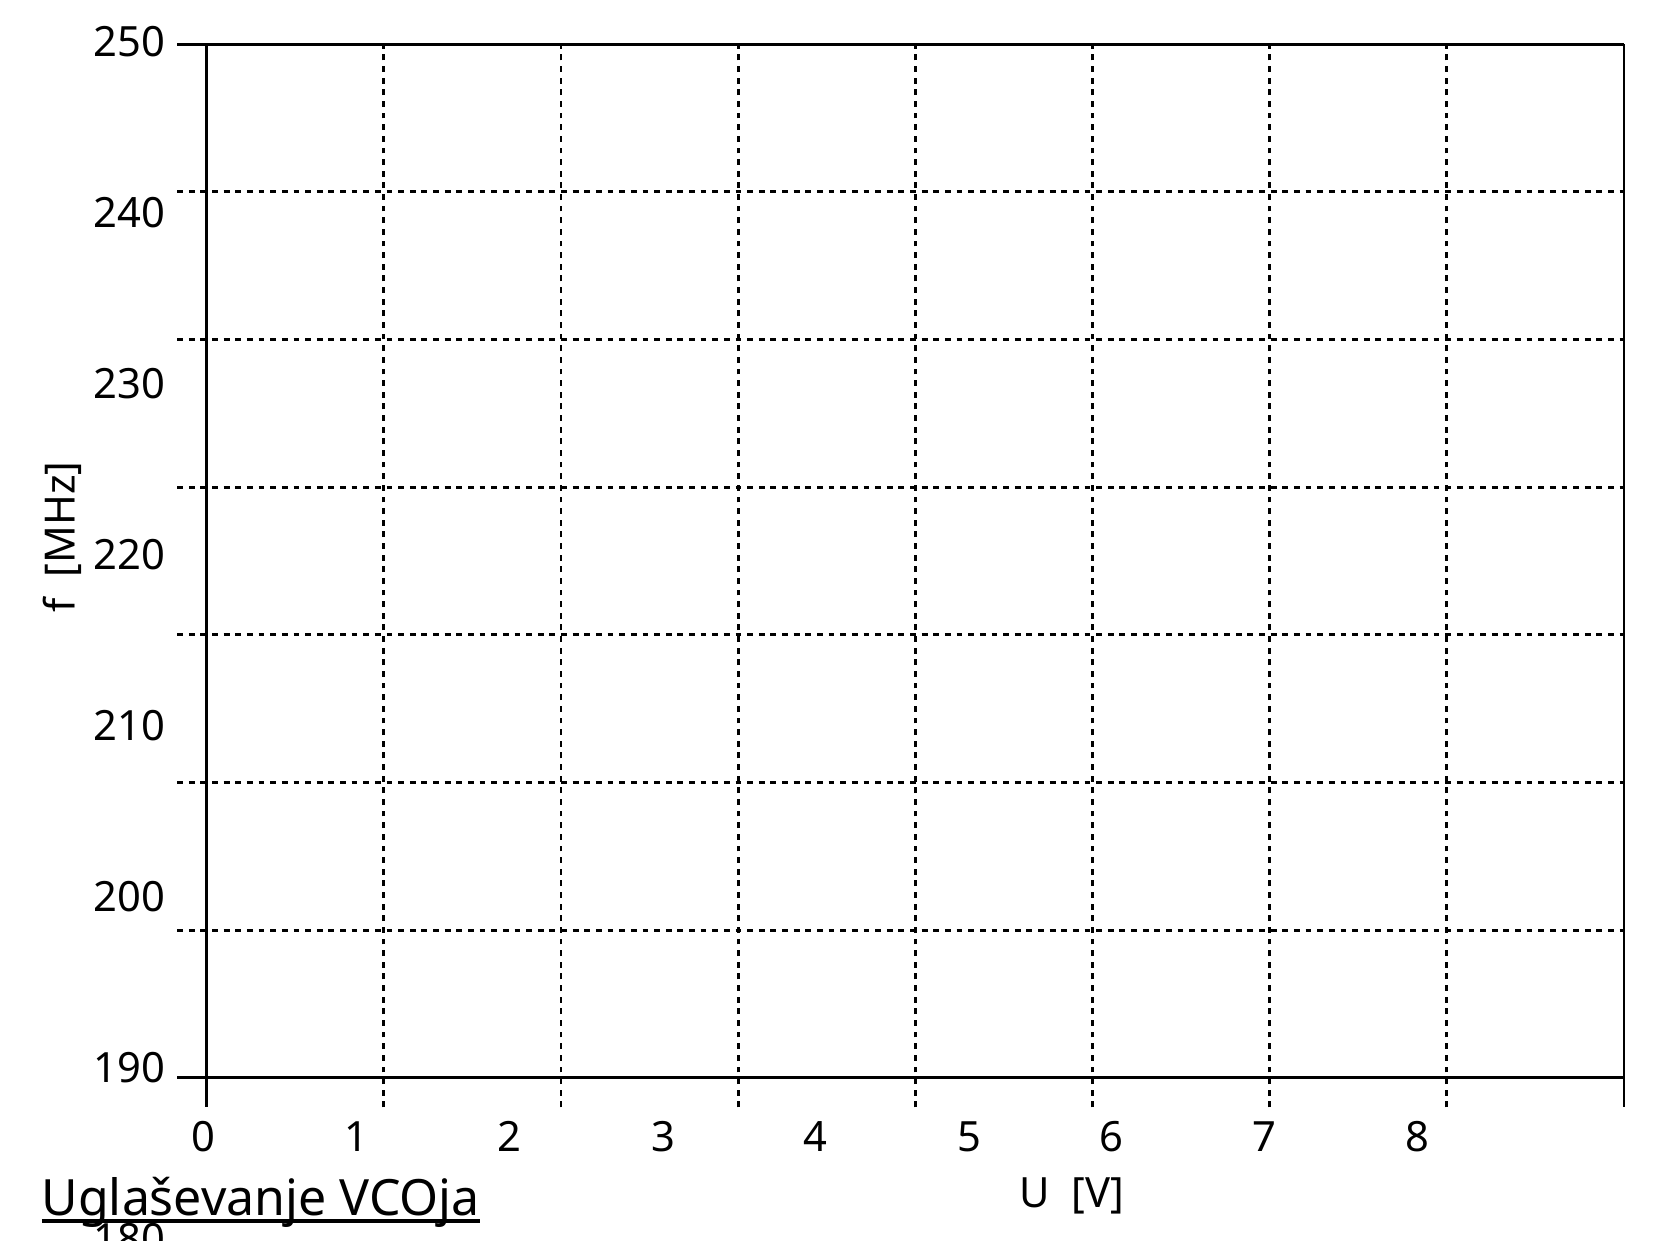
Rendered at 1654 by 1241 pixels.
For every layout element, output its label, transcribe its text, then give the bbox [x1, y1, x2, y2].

text_box f [MHz] [22, 310, 88, 628]
text_box Uglaševanje VCOja [27, 1154, 517, 1230]
text_box 250 240 230 220 210 200 190 180 [44, 4, 181, 1125]
text_box 0 1 2 3 4 5 6 7 8 U [V] [177, 1098, 1651, 1215]
